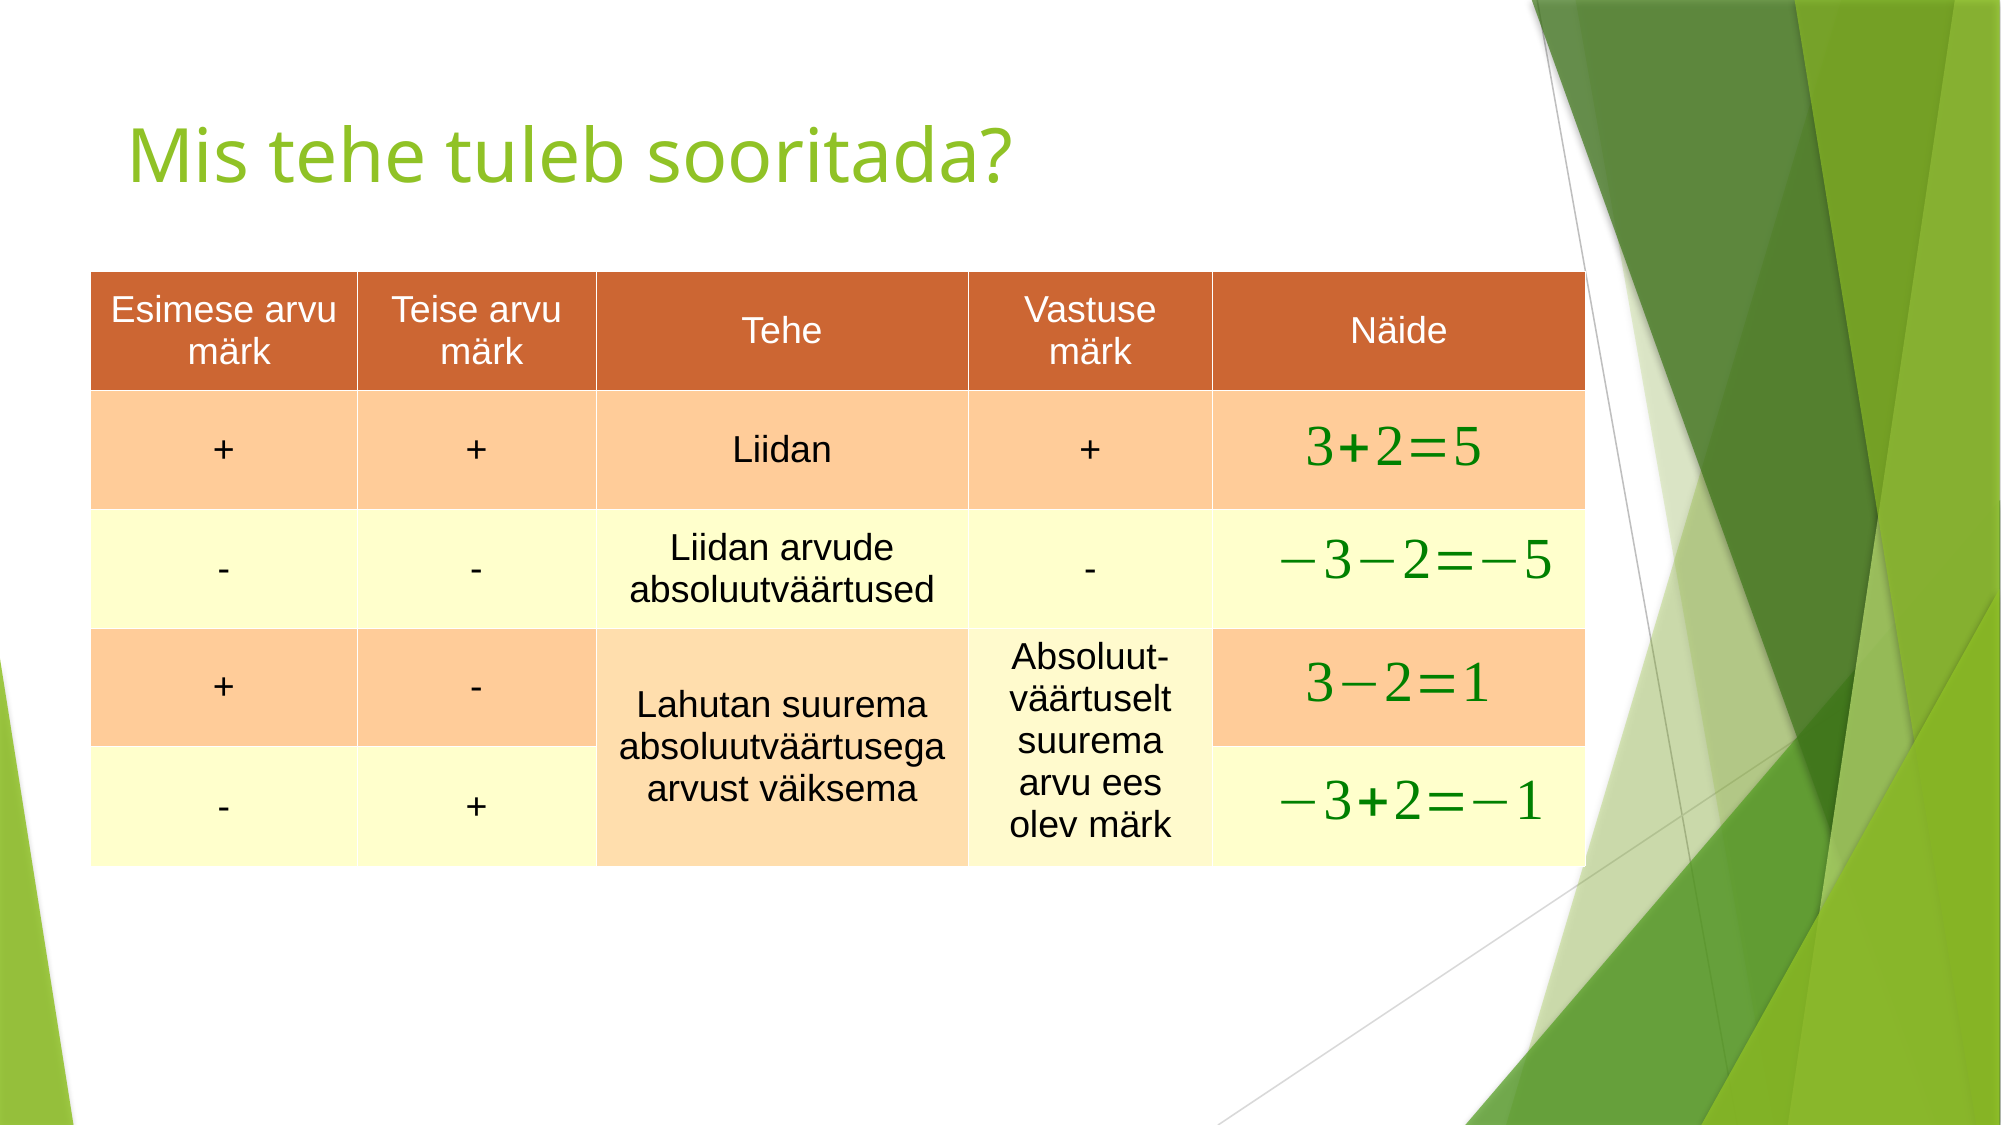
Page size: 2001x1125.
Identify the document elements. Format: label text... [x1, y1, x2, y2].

chart [1299, 649, 1497, 714]
table_header Näide [1213, 272, 1585, 390]
table_cell Lahutan suurema absoluutväärtusega arvust väiksema [597, 629, 968, 866]
table_cell + [969, 391, 1212, 509]
table_cell Liidan [597, 391, 968, 509]
table_cell + [358, 391, 596, 509]
chart [1269, 526, 1560, 591]
table_cell - [91, 510, 357, 628]
table_cell - [91, 747, 357, 866]
table_cell - [969, 510, 1212, 628]
table_cell [1213, 510, 1585, 628]
table_cell Absoluut-väärtuselt suurema arvu ees olev märk [969, 629, 1212, 866]
table_cell [1213, 629, 1585, 746]
table_header Näide [1411, 325, 1421, 341]
table_cell + [91, 629, 357, 746]
table_header Näide [1357, 317, 1371, 338]
chart [1299, 413, 1489, 478]
table_cell - [358, 510, 596, 628]
table_cell - [358, 629, 596, 746]
table_header Esimese arvu märk [91, 272, 357, 390]
chart [1269, 767, 1551, 832]
title Mis tehe tuleb sooritada? [111, 99, 1522, 317]
table_cell [1213, 747, 1585, 866]
table_cell + [358, 747, 596, 866]
table_cell Liidan arvude absoluutväärtused [597, 510, 968, 628]
table_header Teise arvu märk [358, 317, 596, 390]
table_cell [1213, 391, 1585, 509]
table_cell + [91, 391, 357, 509]
table_header Tehe [597, 317, 968, 390]
table_header Vastuse märk [969, 317, 1212, 390]
